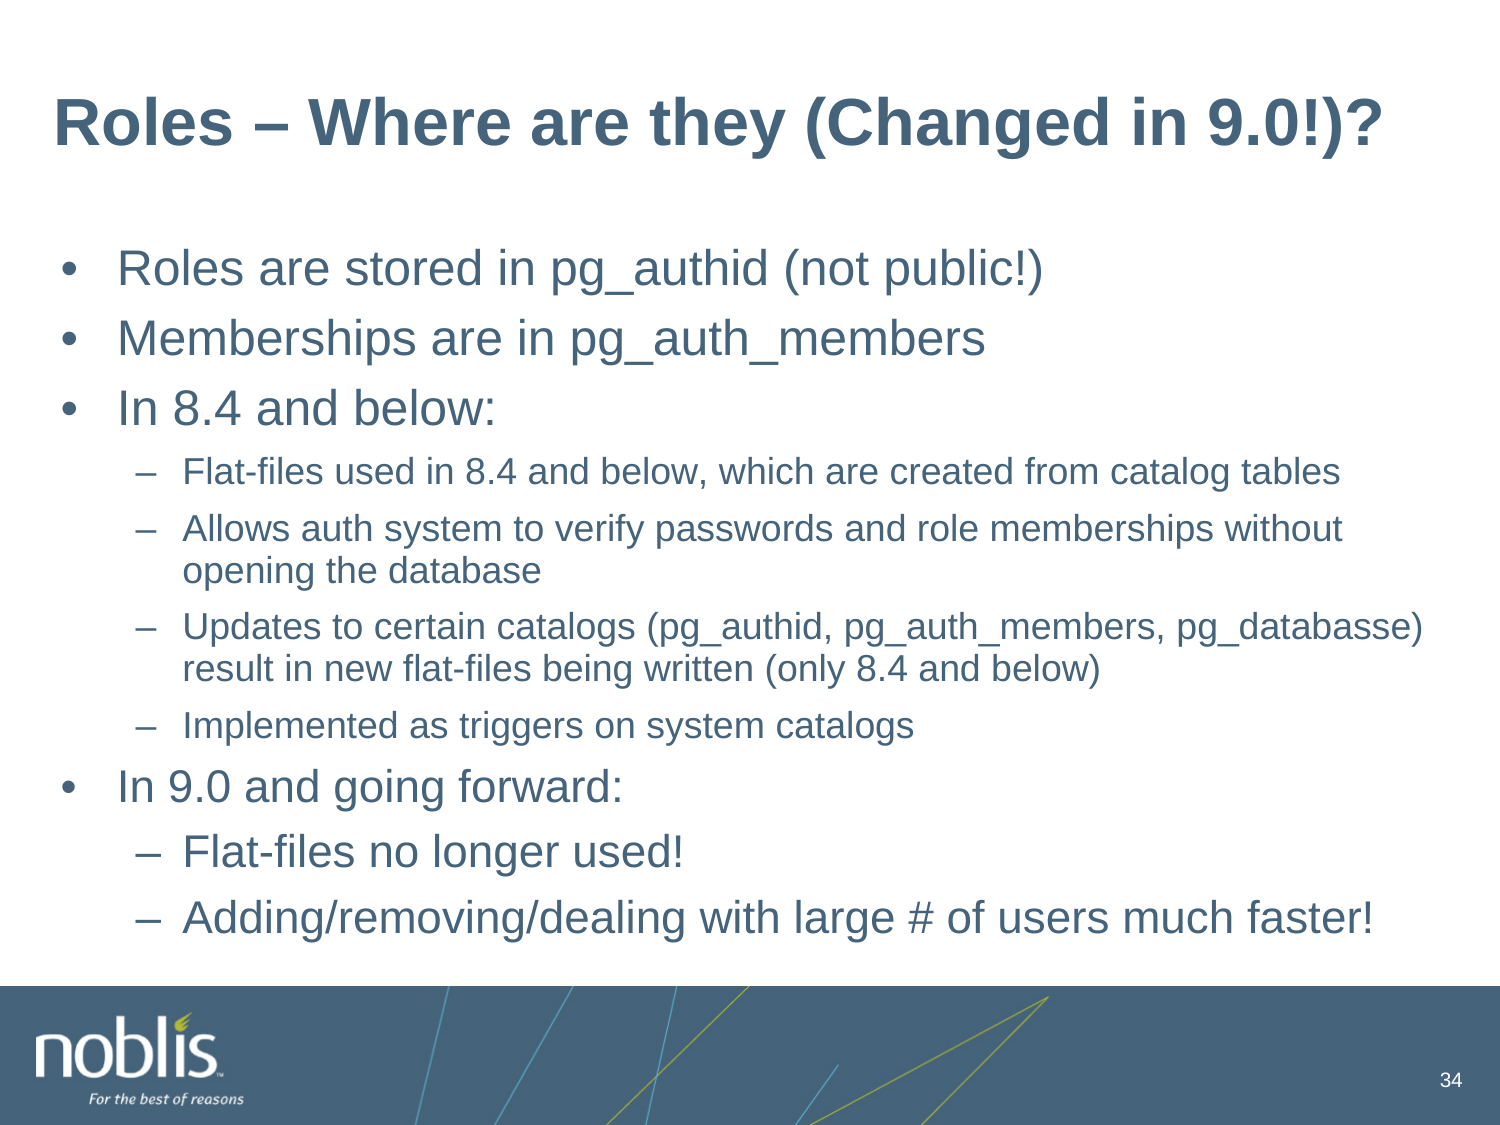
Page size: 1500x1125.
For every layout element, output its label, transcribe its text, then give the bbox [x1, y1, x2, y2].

title Roles – Where are they (Changed in 9.0!)? [53, 38, 1438, 211]
list Roles are stored in pg_authid (not public!) Memberships are in pg_auth_members In 8.4 and below: Flat-files used in 8.4 and below, which are created from catalog tables Allows auth system to verify passwords and role memberships without opening the database Updates to certain catalogs (pg_authid, pg_auth_members, pg_databasse) result in new flat-files being written (only 8.4 and below) Implemented as triggers on system catalogs In 9.0 and going forward: Flat-files no longer used! Adding/removing/dealing with large # of users much faster! [60, 239, 1437, 968]
picture [0, 986, 1500, 1125]
